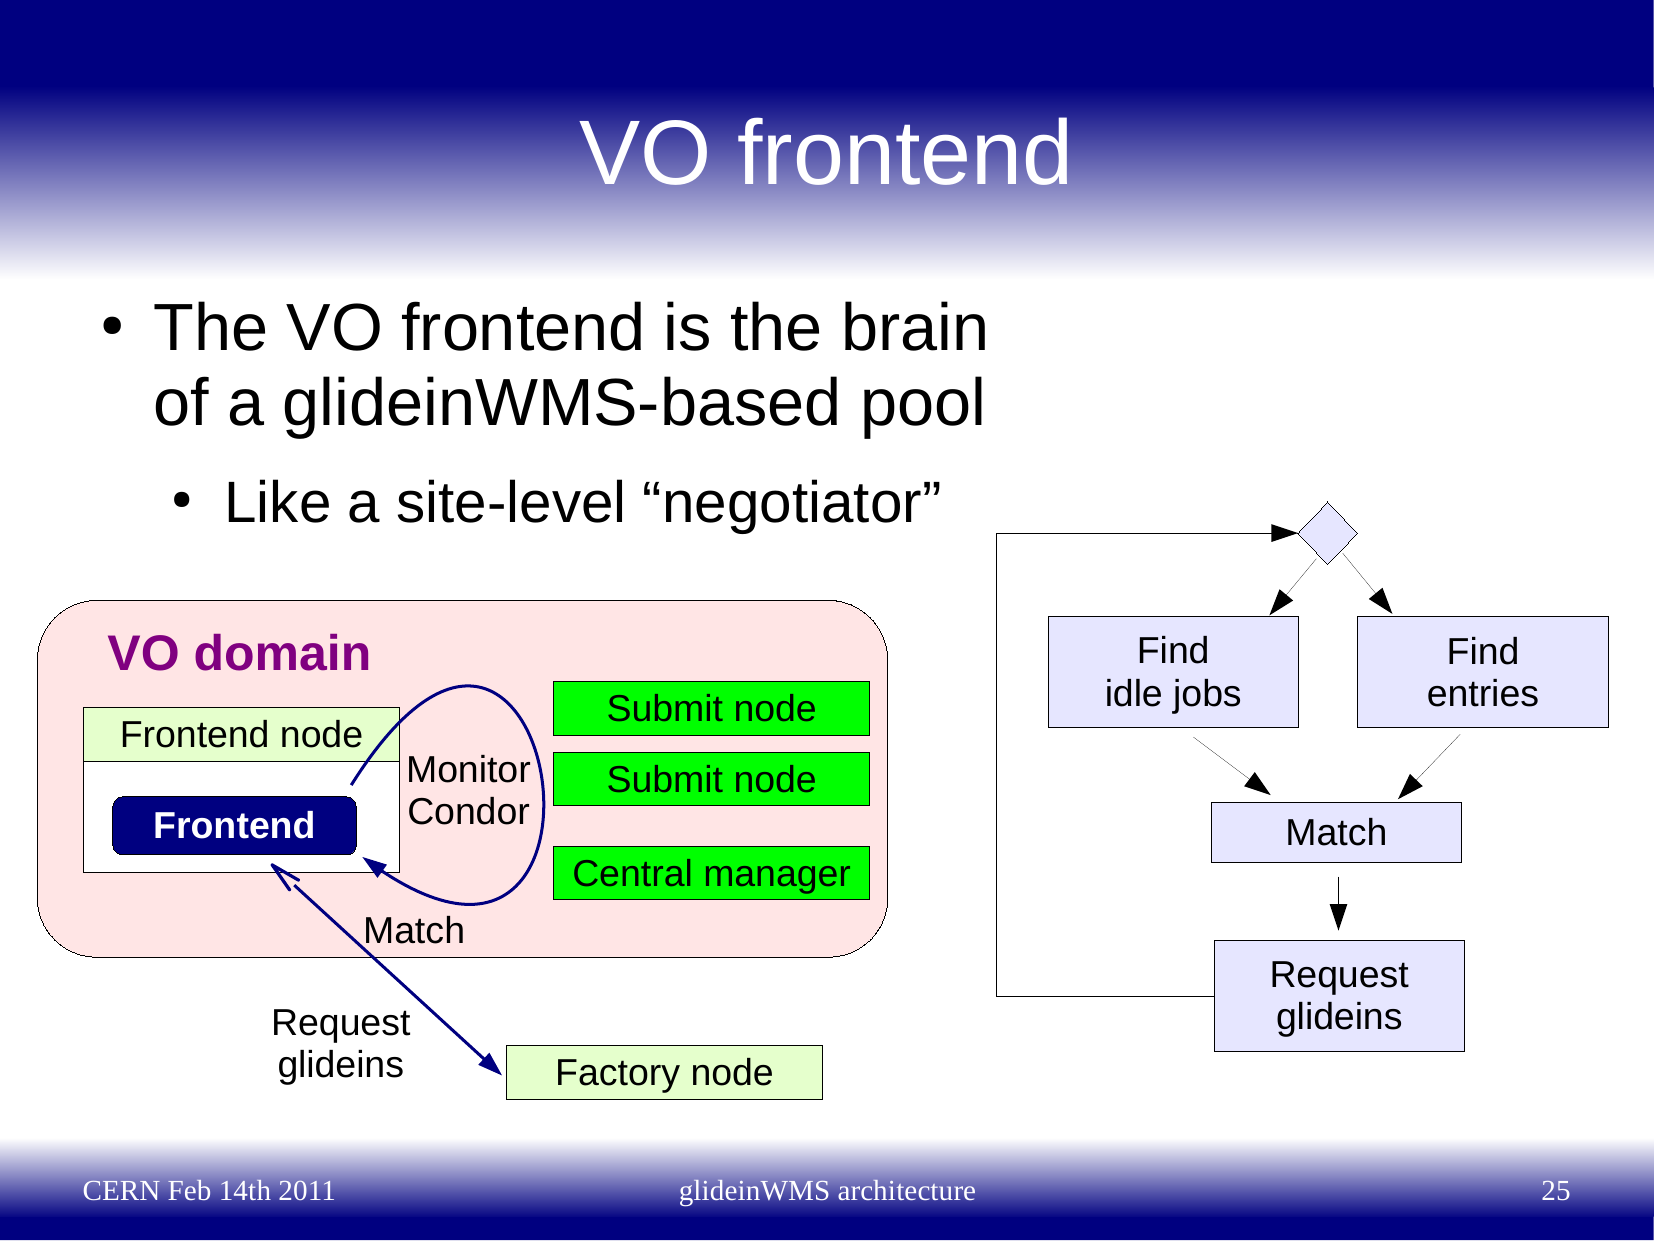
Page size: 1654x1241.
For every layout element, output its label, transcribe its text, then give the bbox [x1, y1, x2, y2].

list The VO frontend is the brain of a glideinWMS-based pool Like a site-level “negotiator” [82, 290, 1571, 1109]
text_box Frontend node [83, 707, 400, 762]
text_box Find idle jobs [1048, 616, 1299, 728]
text_box VO domain [92, 617, 387, 689]
text_box Factory node [506, 1045, 823, 1100]
text_box [1298, 501, 1358, 565]
text_box Match [1211, 802, 1462, 863]
text_box Find entries [1357, 616, 1609, 728]
text_box Match [348, 902, 481, 960]
text_box [37, 602, 82, 956]
text_box Submit node [553, 681, 870, 736]
text_box Monitor Condor [391, 740, 546, 840]
text_box Submit node [553, 752, 870, 806]
text_box Request glideins [1214, 940, 1465, 1052]
text_box Central manager [553, 846, 870, 900]
text_box Frontend [112, 796, 357, 855]
title VO frontend [82, 56, 1571, 250]
text_box Request glideins [256, 994, 426, 1094]
text_box Frontend node [370, 725, 400, 762]
text_box [83, 762, 400, 873]
